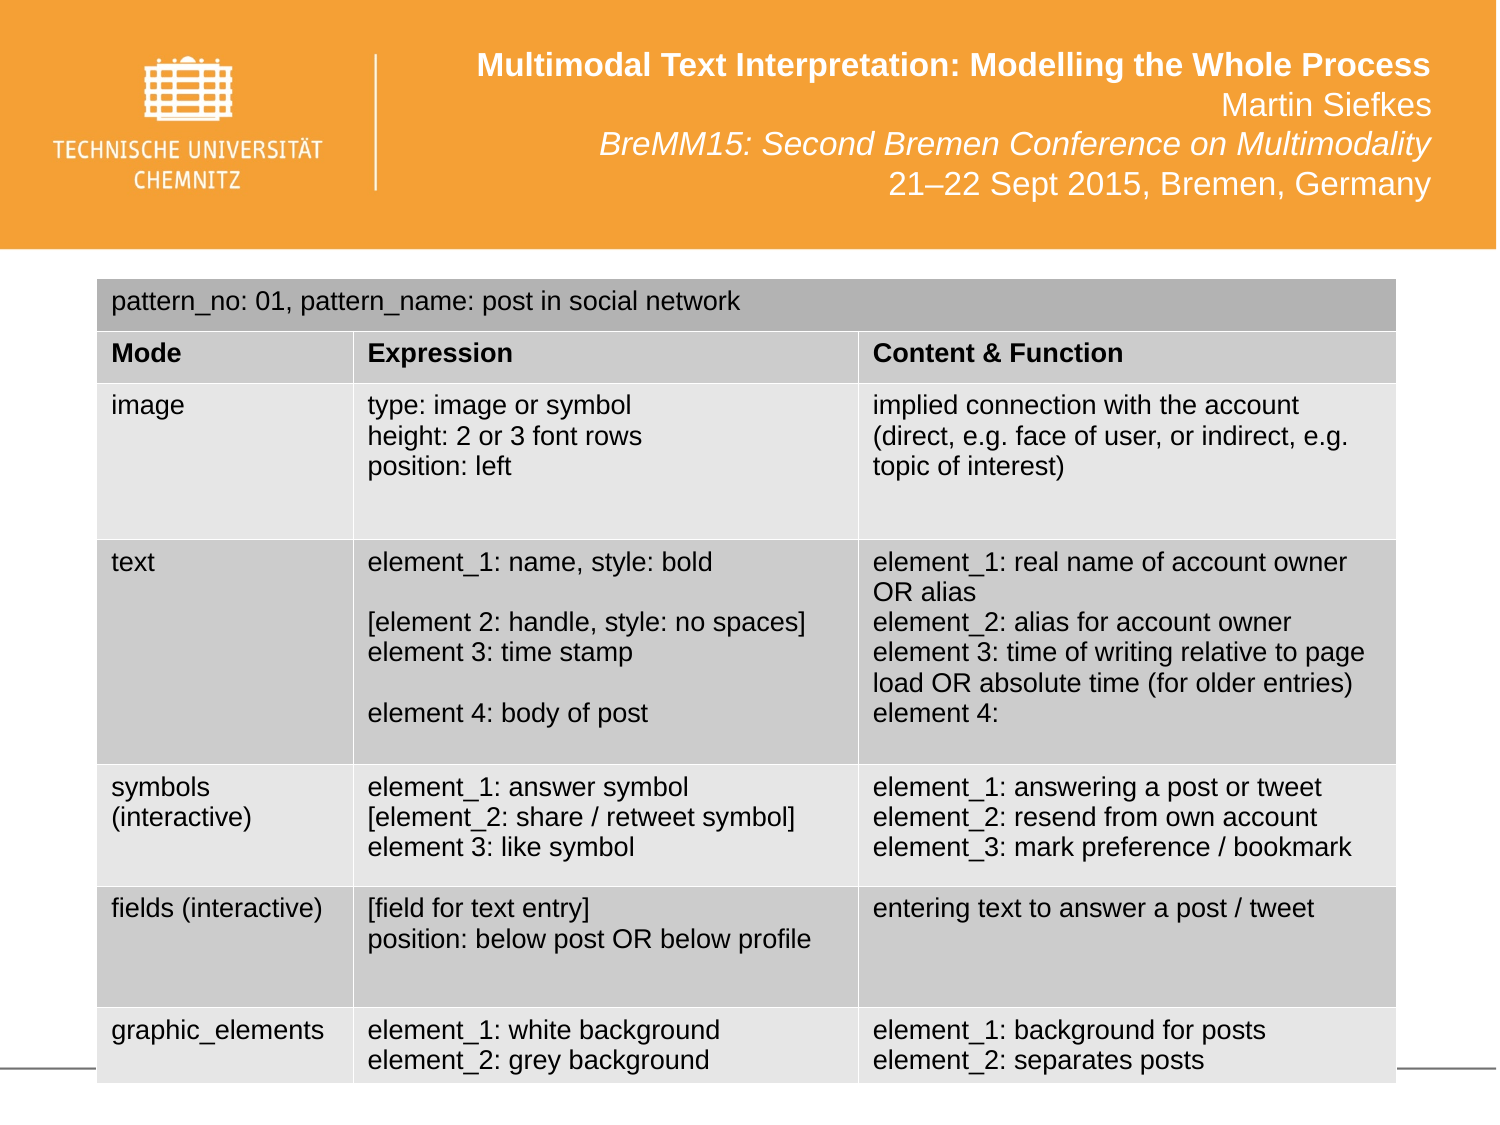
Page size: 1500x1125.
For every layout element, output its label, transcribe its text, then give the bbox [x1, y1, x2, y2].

table_cell element_1: background for posts element_2: separates posts [859, 1008, 1396, 1083]
table_cell symbols (interactive) [97, 765, 353, 886]
table_cell element_1: answer symbol [element_2: share / retweet symbol] element 3: like symbol [354, 765, 858, 886]
table_cell implied connection with the account (direct, e.g. face of user, or indirect, e.g. topic of interest) [859, 384, 1396, 539]
table_cell element_1: answering a post or tweet element_2: resend from own account element_3: mark preference / bookmark [859, 765, 1396, 886]
table_cell Content & Function [859, 332, 1396, 383]
table_cell Expression [354, 332, 858, 383]
table_cell Mode [97, 332, 353, 383]
table_cell graphic_elements [97, 1008, 353, 1083]
table_cell element_1: real name of account owner OR alias element_2: alias for account owner element 3: time of writing relative to page load OR absolute time (for older entries) element 4: [859, 540, 1396, 764]
table_cell image [97, 384, 353, 539]
table_cell text [97, 540, 353, 764]
table_cell entering text to answer a post / tweet [859, 887, 1396, 1007]
picture [0, 0, 1497, 1125]
table_header pattern_no: 01, pattern_name: post in social network [97, 279, 1396, 331]
table_cell [field for text entry] position: below post OR below profile [354, 887, 858, 1007]
table_cell element_1: name, style: bold [element 2: handle, style: no spaces] element 3: time stamp element 4: body of post [354, 540, 858, 764]
table_cell type: image or symbol height: 2 or 3 font rows position: left [354, 384, 858, 539]
table_cell fields (interactive) [97, 887, 353, 1007]
table_cell element_1: white background element_2: grey background [354, 1008, 858, 1083]
